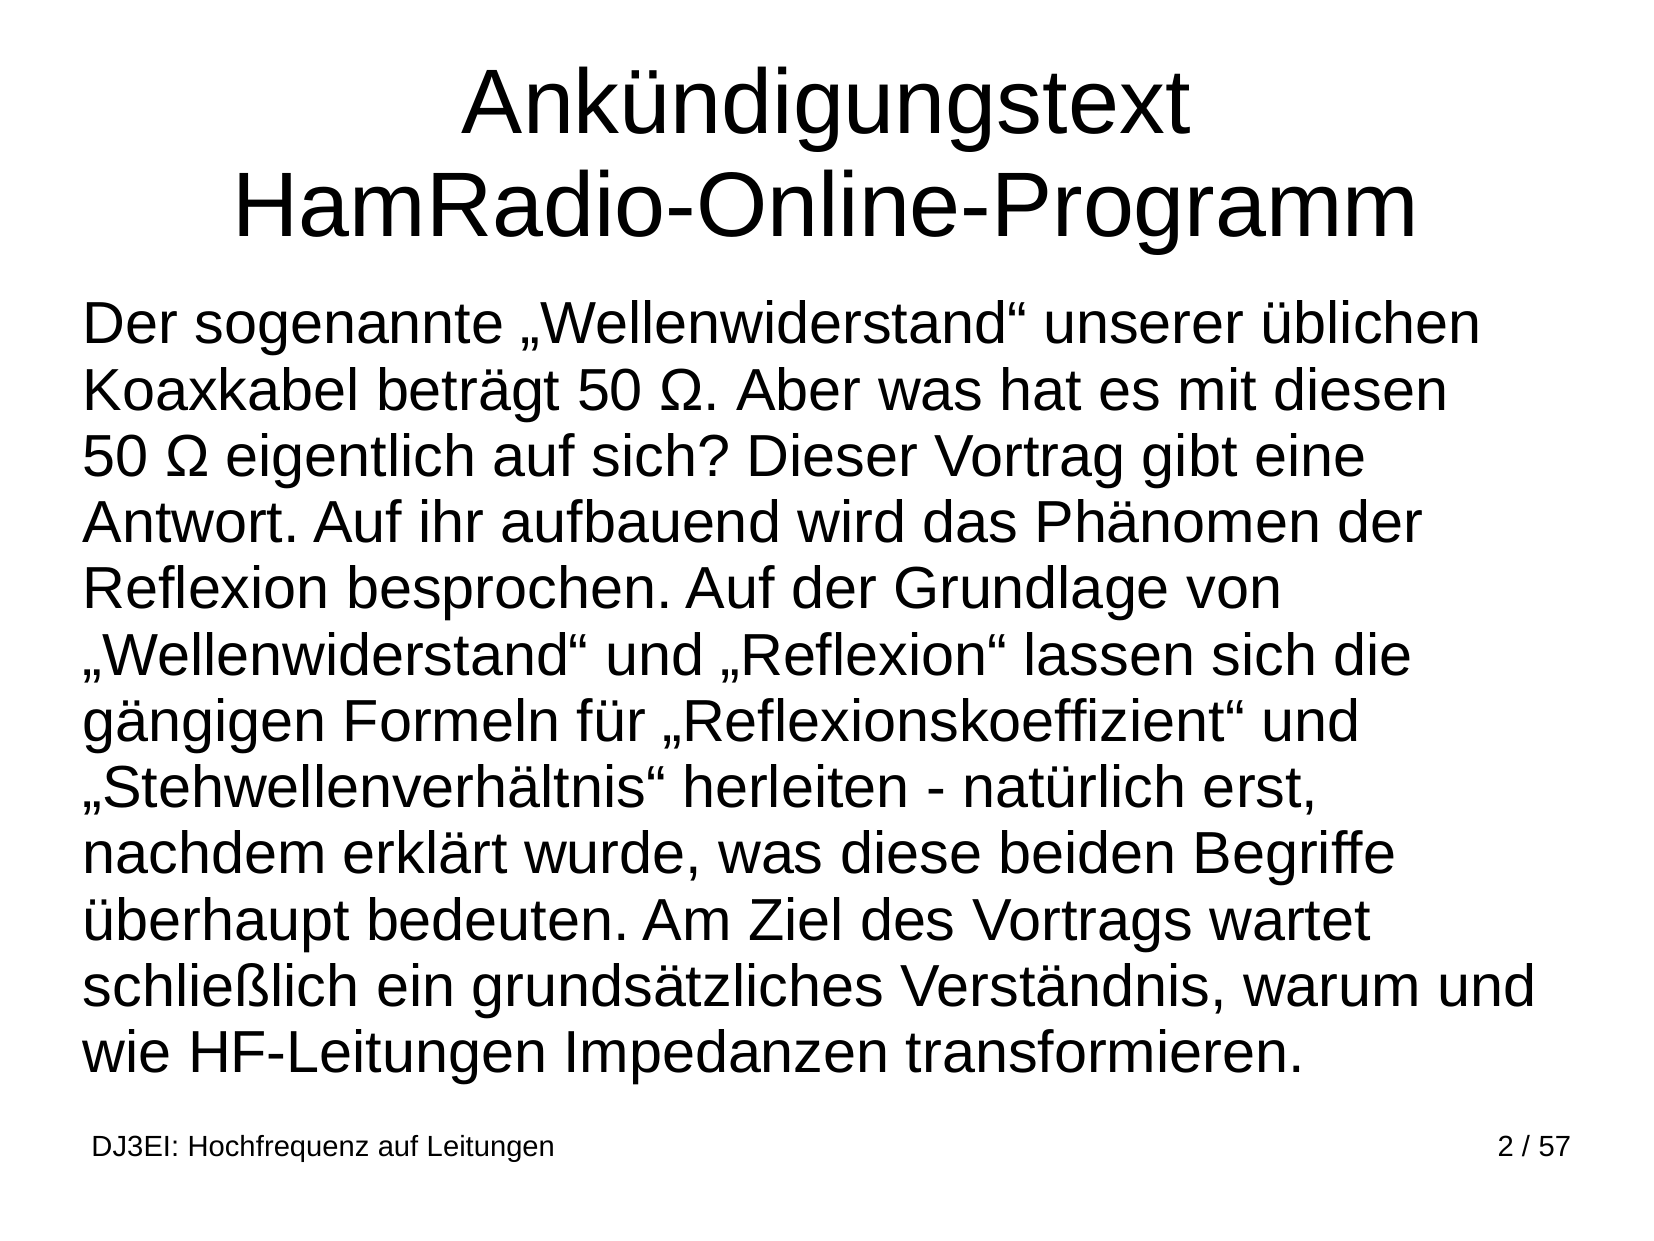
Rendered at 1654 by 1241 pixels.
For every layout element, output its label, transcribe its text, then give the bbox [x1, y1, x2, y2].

title Ankündigungstext HamRadio-Online-Programm [82, 36, 1571, 270]
list Der sogenannte „Wellenwiderstand“ unserer üblichen Koaxkabel beträgt 50 Ω. Aber was hat es mit diesen 50 Ω eigentlich auf sich? Dieser Vortrag gibt eine Antwort. Auf ihr aufbauend wird das Phänomen der Reflexion besprochen. Auf der Grundlage von „Wellenwiderstand“ und „Reflexion“ lassen sich die gängigen Formeln für „Reflexionskoeffizient“ und „Stehwellenverhältnis“ herleiten - natürlich erst, nachdem erklärt wurde, was diese beiden Begriffe überhaupt bedeuten. Am Ziel des Vortrags wartet schließlich ein grundsätzliches Verständnis, warum und wie HF-Leitungen Impedanzen transformieren. [82, 290, 1571, 1087]
